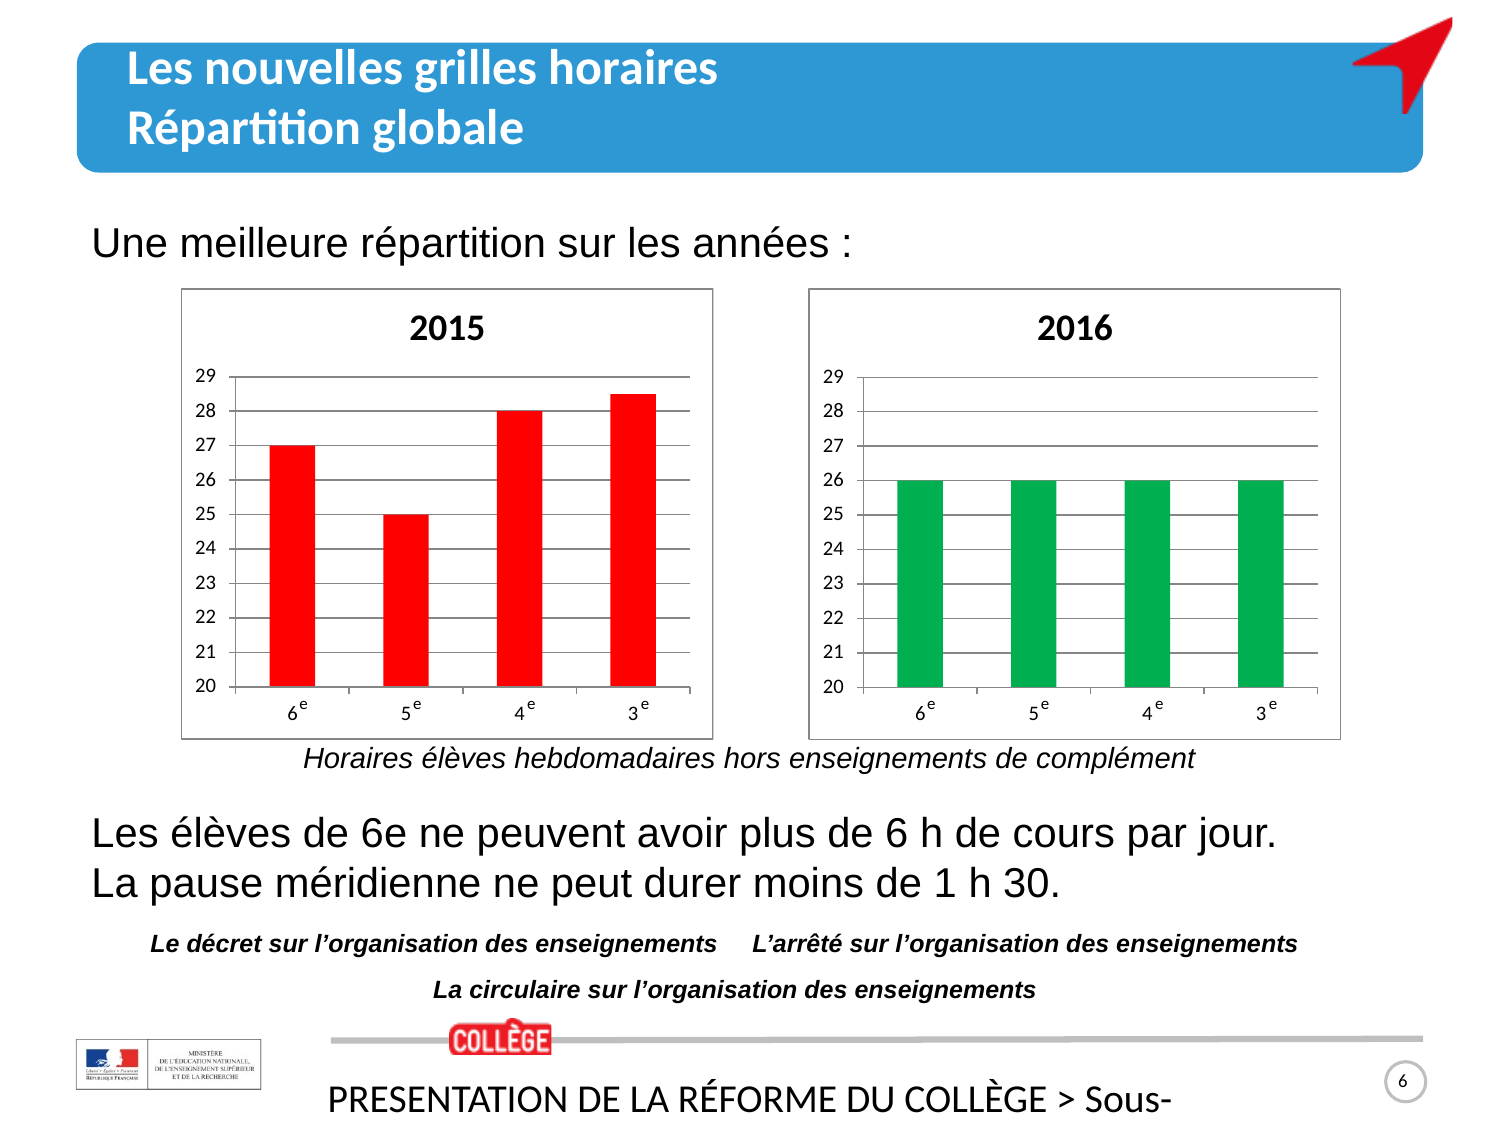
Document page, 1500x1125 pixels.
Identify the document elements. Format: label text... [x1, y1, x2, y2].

text_box Le décret sur l’organisation des enseignements [135, 920, 734, 966]
text_box Les élèves de 6e ne peuvent avoir plus de 6 h de cours par jour. La pause méridienne ne peut durer moins de 1 h 30. [76, 798, 1434, 914]
picture [808, 288, 1342, 741]
text_box L’arrêté sur l’organisation des enseignements [737, 920, 1315, 966]
title Les nouvelles grilles horaires Répartition globale [112, 26, 1424, 181]
text_box Une meilleure répartition sur les années : [76, 208, 882, 273]
text_box Horaires élèves hebdomadaires hors enseignements de complément [245, 731, 1255, 782]
picture [180, 288, 714, 740]
picture [74, 1037, 263, 1091]
text_box La circulaire sur l’organisation des enseignements [418, 965, 1054, 1011]
